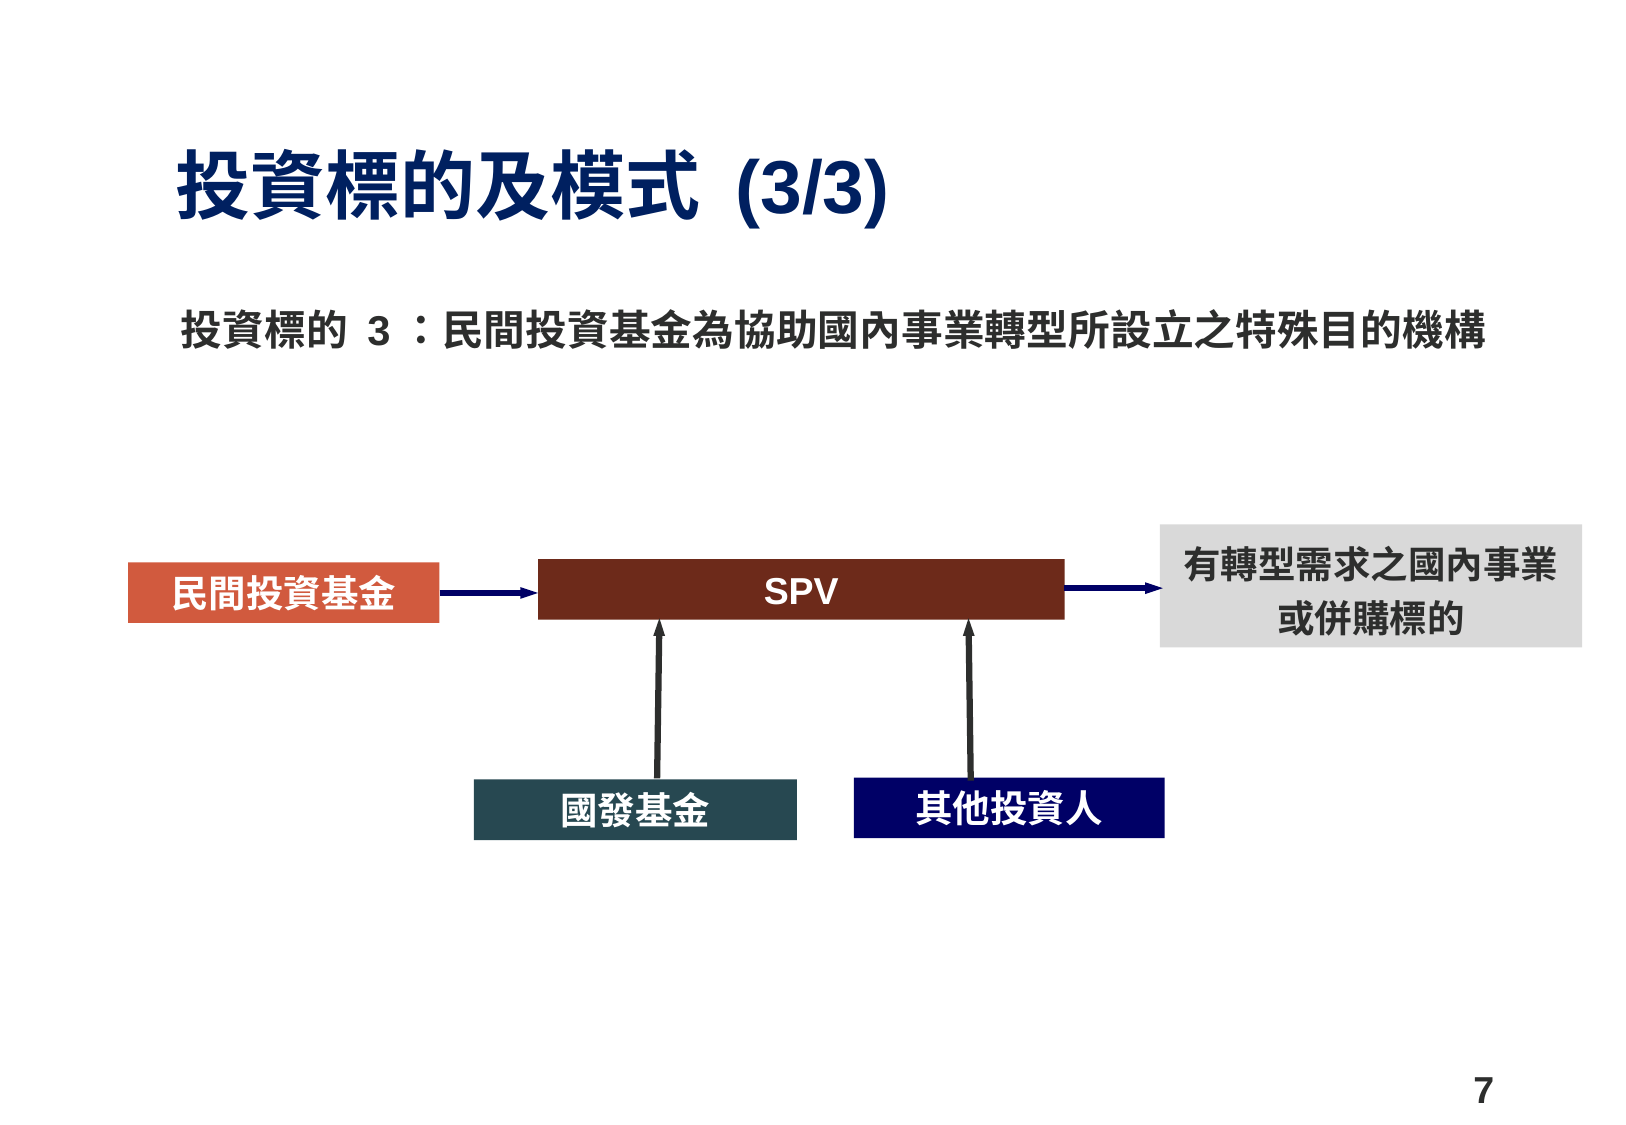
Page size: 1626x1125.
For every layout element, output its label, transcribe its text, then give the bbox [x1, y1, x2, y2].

title 投資標的及模式 (3/3) [160, 89, 1441, 277]
text_box 民間投資基金 [128, 562, 440, 623]
text_box 其他投資人 [853, 777, 1165, 839]
text_box 國發基金 [473, 779, 797, 841]
text_box 6 [1458, 1052, 1581, 1125]
text_box SPV [538, 559, 1065, 620]
text_box 有轉型需求之國內事業或併購標的 [1159, 524, 1583, 648]
text_box 投資標的 3：民間投資基金為協助國內事業轉型所設立之特殊目的機構 [166, 297, 1530, 362]
